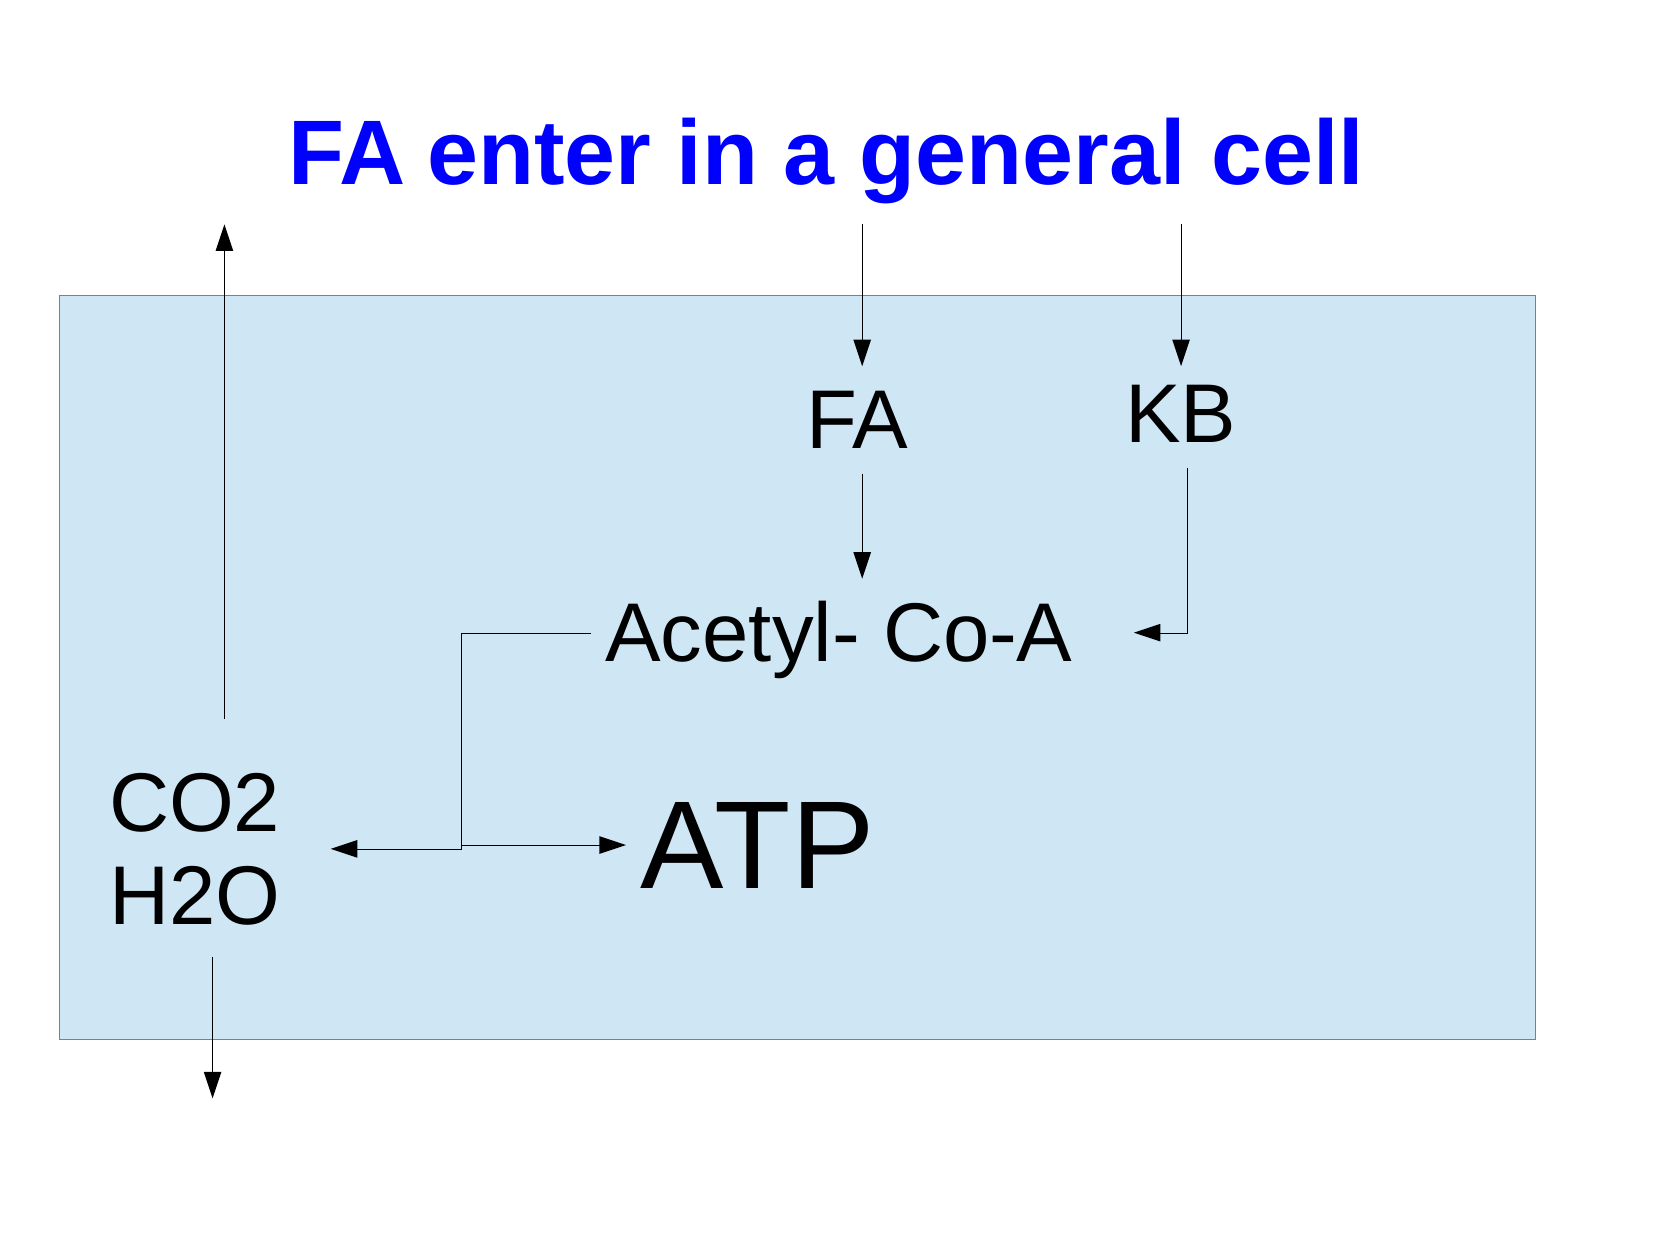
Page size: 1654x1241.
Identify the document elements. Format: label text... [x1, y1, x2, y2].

text_box [863, 295, 1187, 633]
text_box FA [791, 366, 934, 474]
text_box CO2 H2O [94, 748, 331, 950]
text_box [59, 295, 1536, 1040]
text_box KB [1110, 360, 1264, 469]
title FA enter in a general cell [82, 49, 1571, 257]
text_box Acetyl- Co-A [590, 578, 1134, 687]
text_box ATP [625, 767, 1099, 923]
